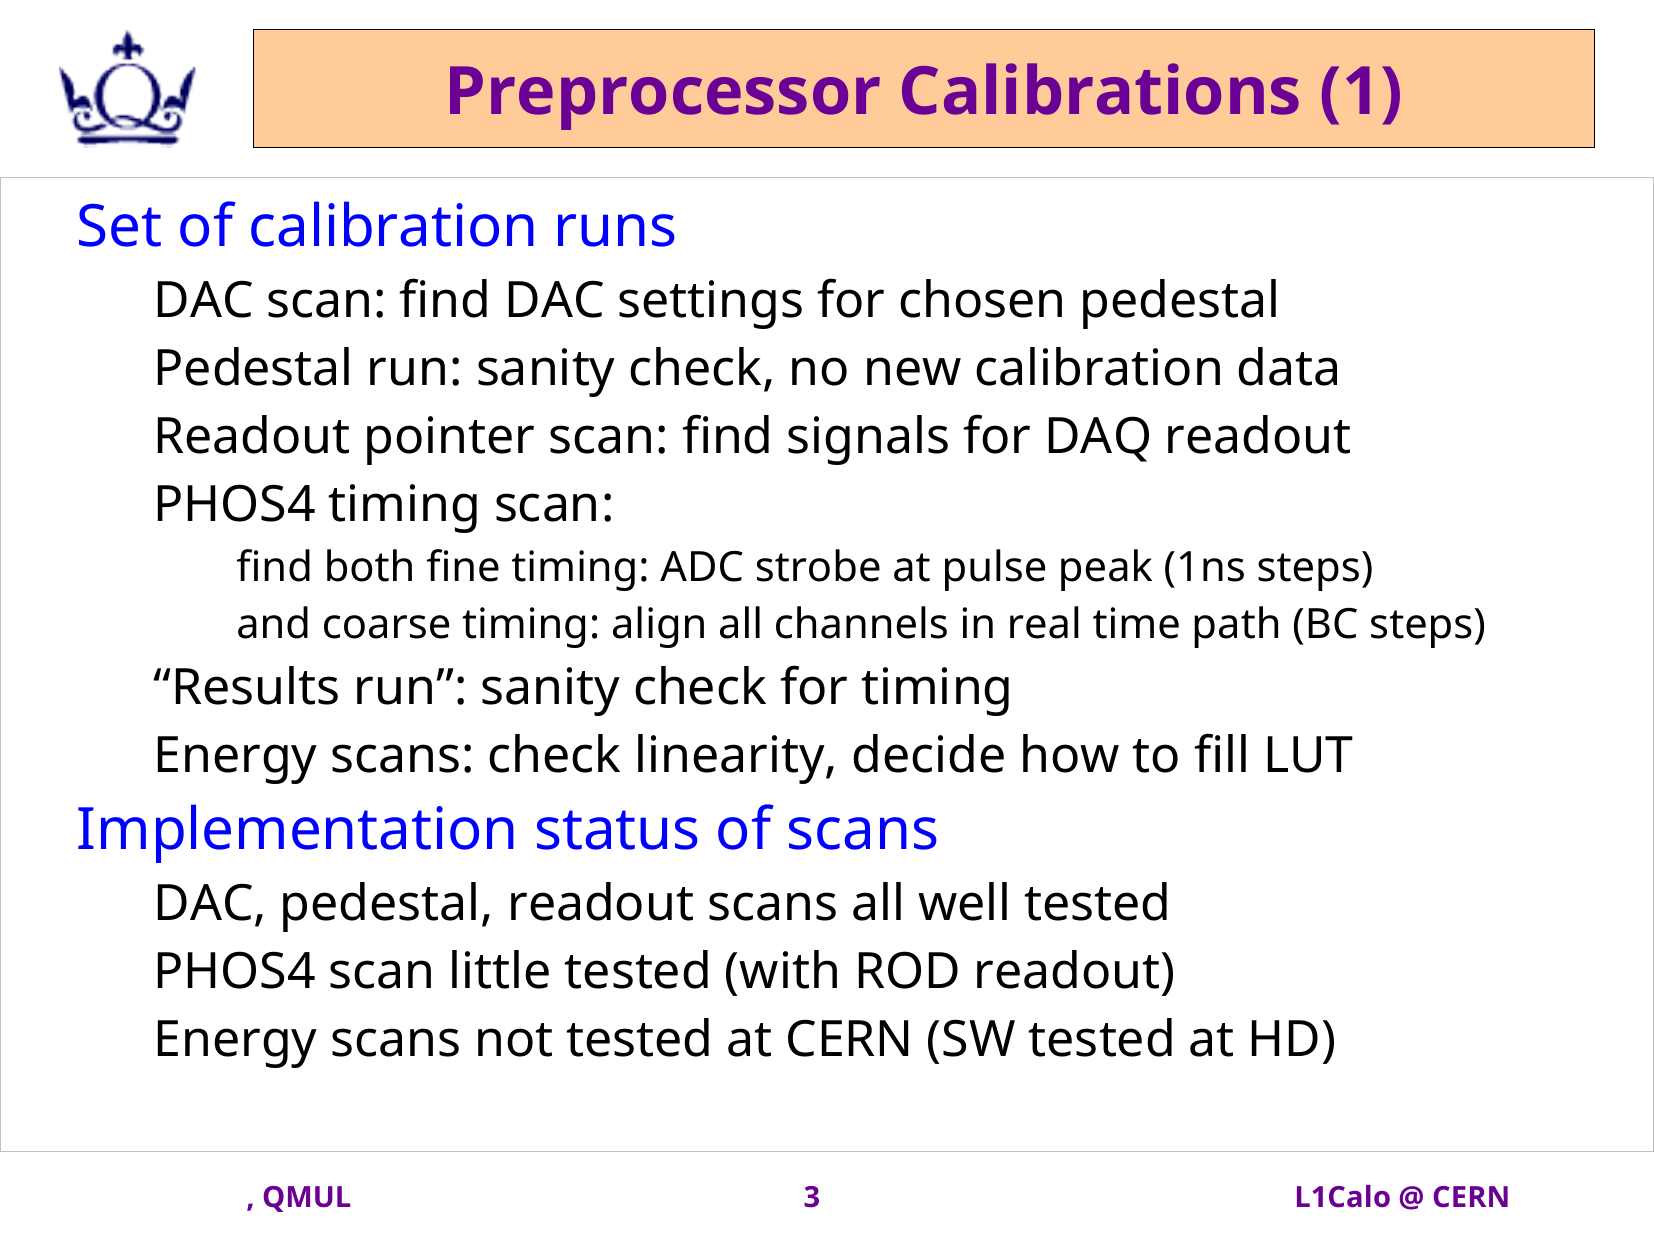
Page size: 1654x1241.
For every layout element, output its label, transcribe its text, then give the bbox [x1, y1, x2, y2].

picture [59, 29, 200, 148]
title Preprocessor Calibrations (1) [253, 29, 1595, 148]
list Set of calibration runs DAC scan: find DAC settings for chosen pedestal Pedestal run: sanity check, no new calibration data Readout pointer scan: find signals for DAQ readout PHOS4 timing scan: find both fine timing: ADC strobe at pulse peak (1ns steps) and coarse timing: align all channels in real time path (BC steps) “Results run”: sanity check for timing Energy scans: check linearity, decide how to fill LUT Implementation status of scans DAC, pedestal, readout scans all well tested PHOS4 scan little tested (with ROD readout) Energy scans not tested at CERN (SW tested at HD) [59, 184, 1603, 1104]
